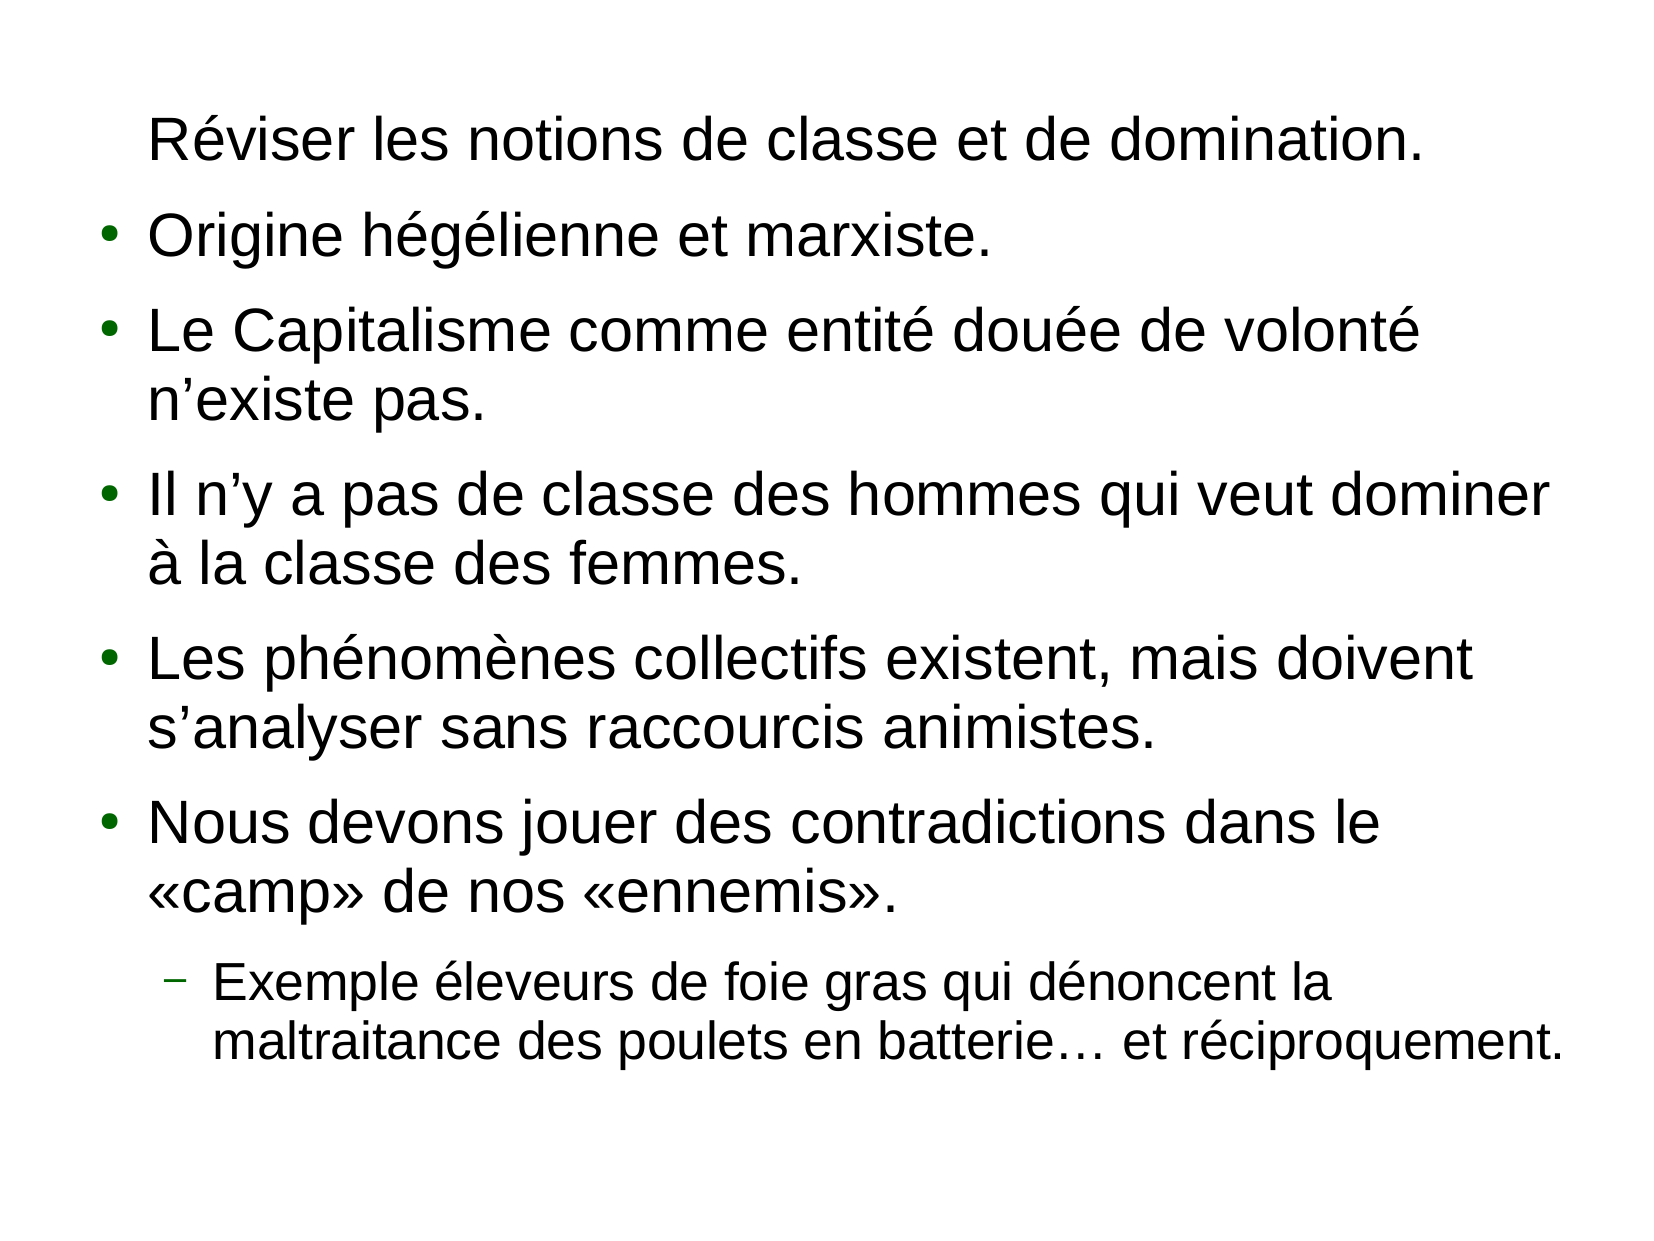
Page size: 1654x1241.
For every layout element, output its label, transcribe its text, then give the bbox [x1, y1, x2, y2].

list Réviser les notions de classe et de domination. Origine hégélienne et marxiste. Le Capitalisme comme entité douée de volonté n’existe pas. Il n’y a pas de classe des hommes qui veut dominer à la classe des femmes. Les phénomènes collectifs existent, mais doivent s’analyser sans raccourcis animistes. Nous devons jouer des contradictions dans le «camp» de nos «ennemis». Exemple éleveurs de foie gras qui dénoncent la maltraitance des poulets en batterie… et réciproquement. [82, 105, 1571, 1141]
